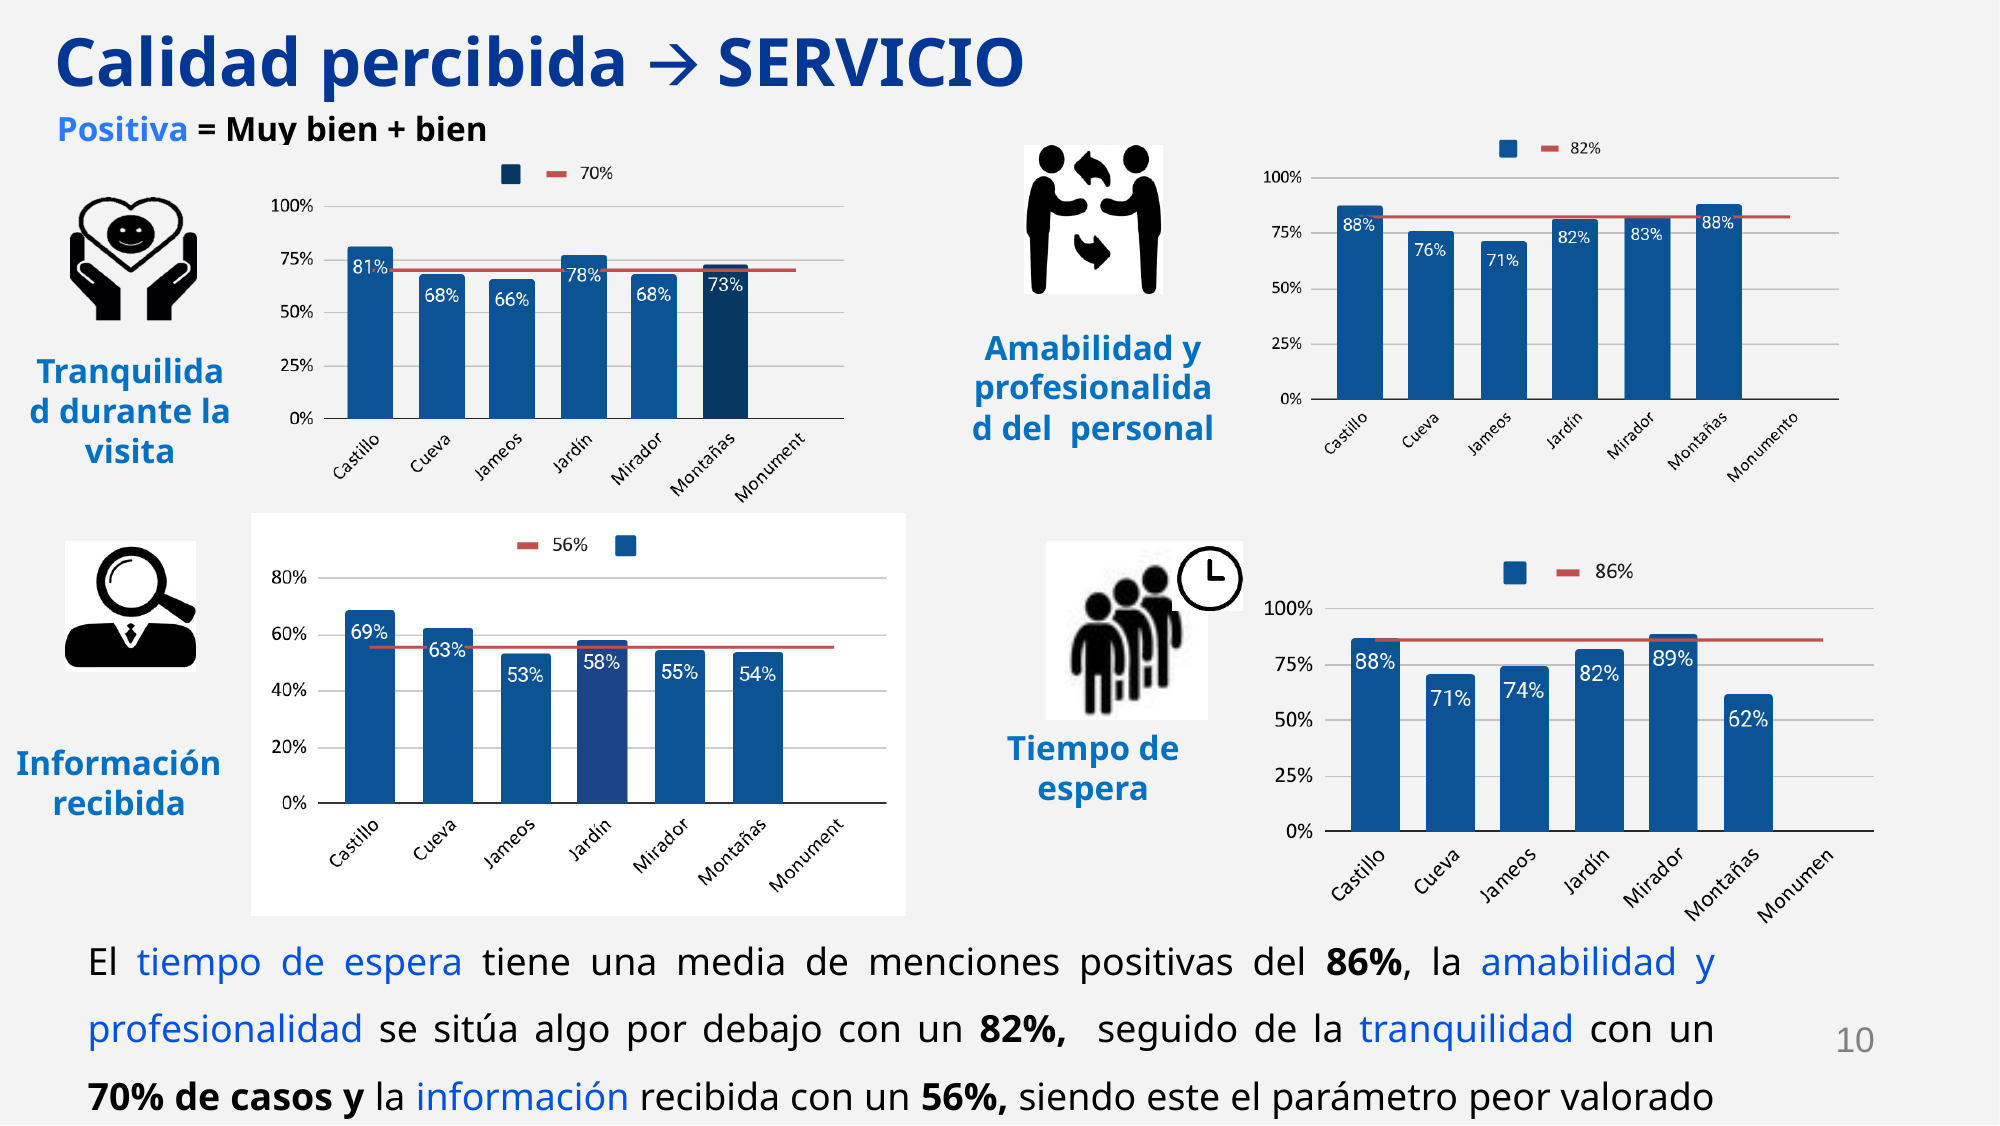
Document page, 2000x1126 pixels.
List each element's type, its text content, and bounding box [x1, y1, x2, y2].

text_box Calidad percibida 🡪 SERVICIO [54, 0, 1374, 120]
text_box Positiva = Muy bien + bien [56, 100, 1123, 157]
text_box Amabilidad y profesionalidad del personal [951, 319, 1235, 456]
picture [1243, 119, 1857, 499]
slide_number <number> [1731, 1008, 1894, 1069]
text_box Tranquilidad durante la visita [11, 342, 250, 479]
picture [1045, 541, 1893, 945]
text_box El tiempo de espera tiene una media de menciones positivas del 86%, la amabilidad y profesionalidad se sitúa algo por debajo con un 82%, seguido de la tranquilidad con un 70% de casos y la información recibida con un 56%, siendo este el parámetro peor valorado en su conjunto. [72, 900, 1731, 1126]
text_box Tiempo de espera [964, 719, 1222, 816]
picture [65, 541, 196, 672]
picture [54, 193, 207, 325]
picture [251, 145, 906, 900]
text_box Información recibida [0, 734, 250, 831]
picture [1024, 145, 1163, 294]
